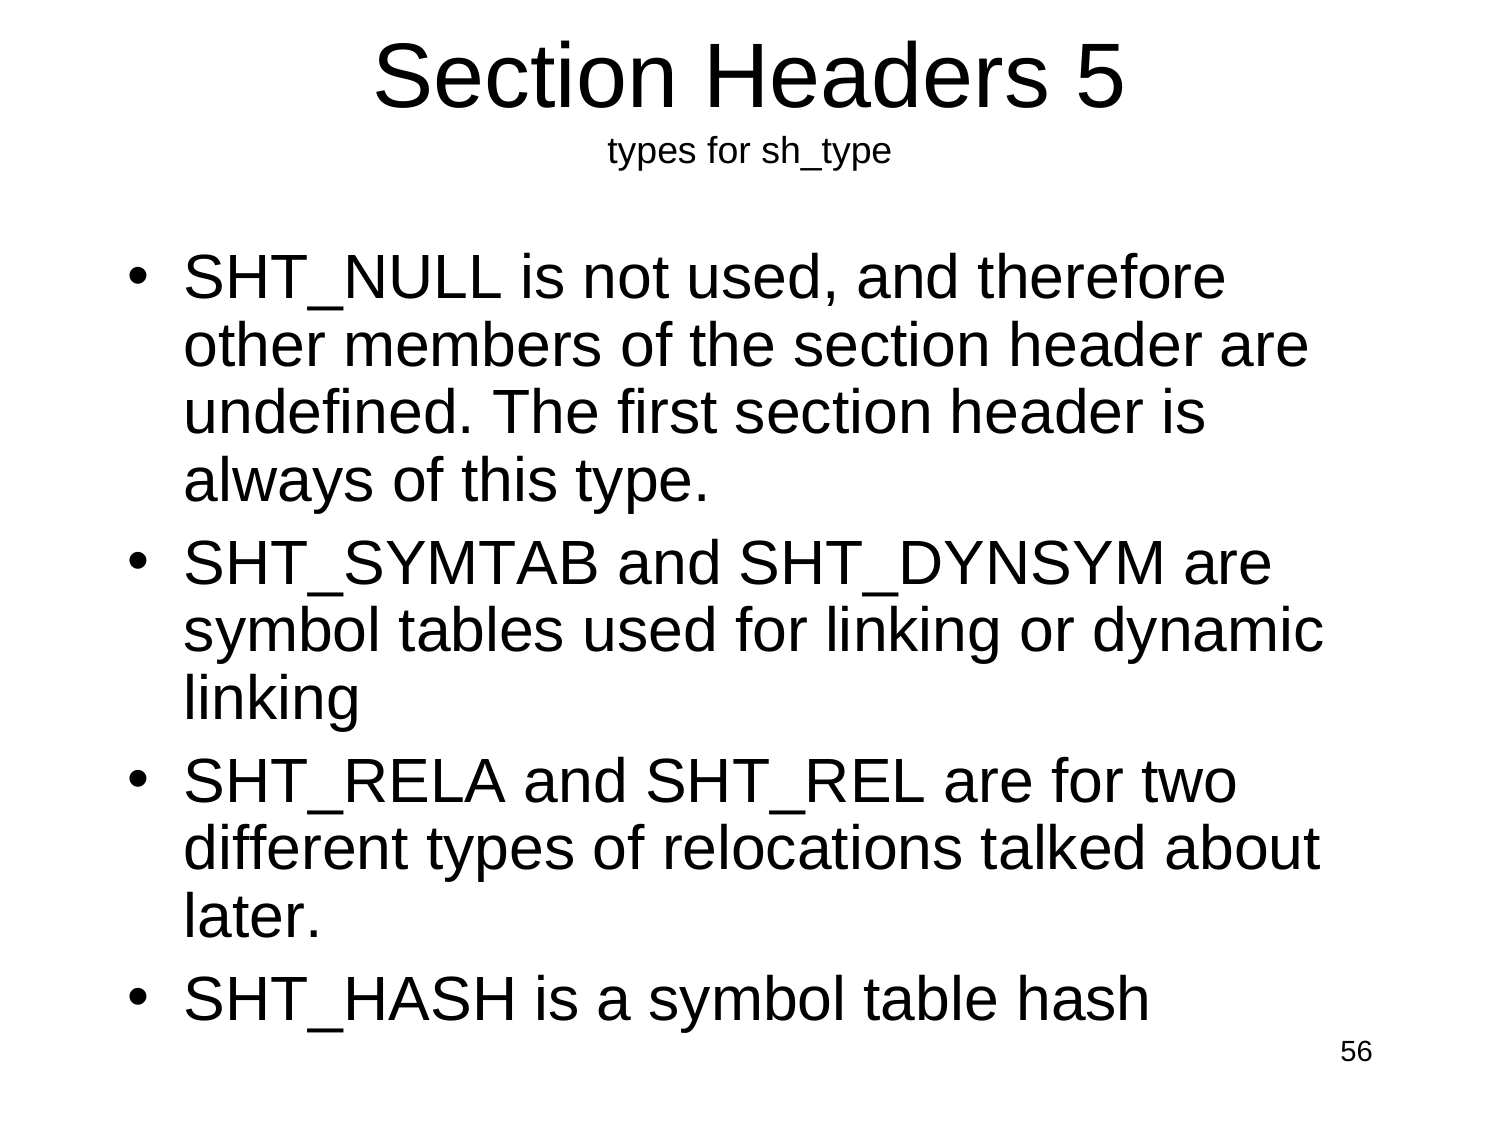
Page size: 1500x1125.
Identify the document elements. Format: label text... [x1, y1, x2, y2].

text_box <number> [1074, 1025, 1388, 1101]
list SHT_NULL is not used, and therefore other members of the section header are undefined. The first section header is always of this type. SHT_SYMTAB and SHT_DYNSYM are symbol tables used for linking or dynamic linking SHT_RELA and SHT_REL are for two different types of relocations talked about later. SHT_HASH is a symbol table hash [112, 237, 1388, 1125]
title Section Headers 5 types for sh_type [0, 0, 1500, 188]
